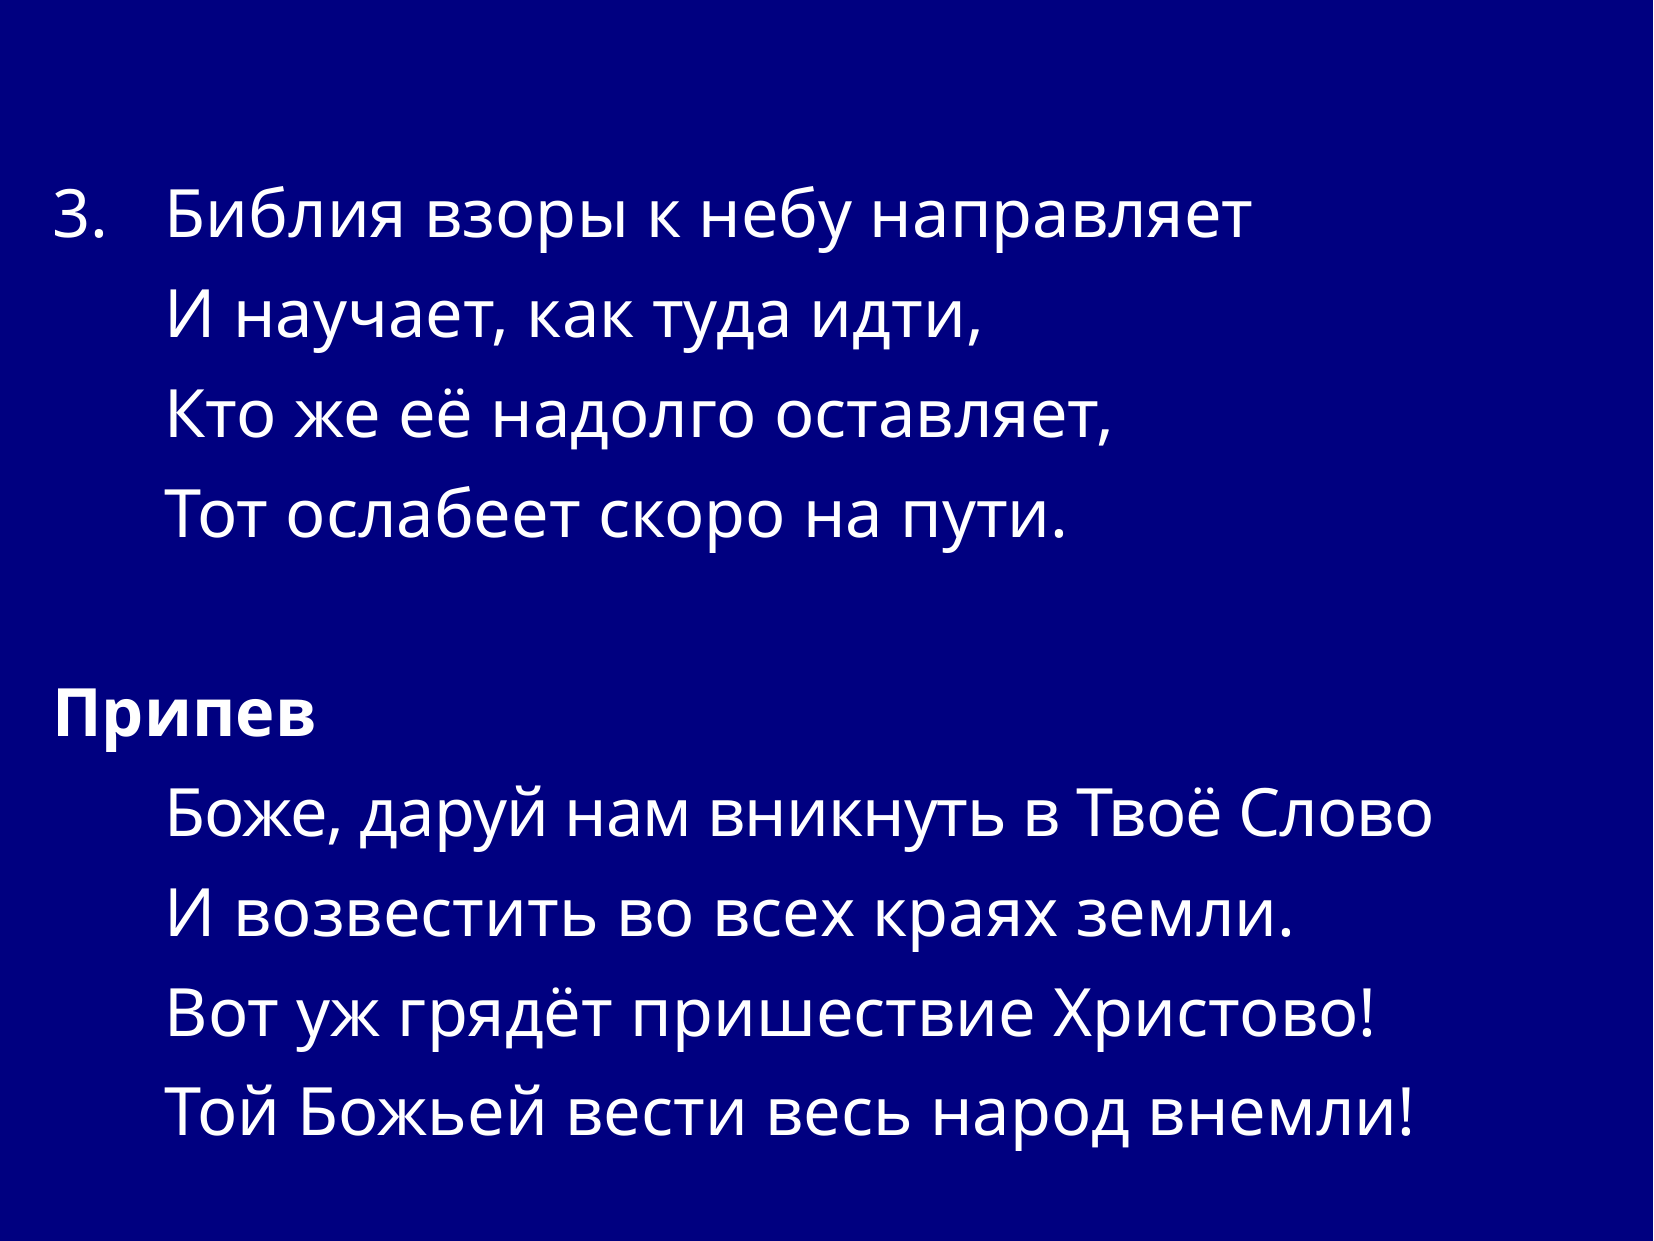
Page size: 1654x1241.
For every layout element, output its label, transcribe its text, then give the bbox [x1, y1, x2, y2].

text_box 3. Библия взоры к небу направляет И научает, как туда идти, Кто же её надолго оставляет, Тот ослабеет скоро на пути. Припев Боже, даруй нам вникнуть в Твоё Слово И возвестить во всех краях земли. Вот уж грядёт пришествие Христово! Той Божьей вести весь народ внемли! [37, 150, 1653, 1163]
